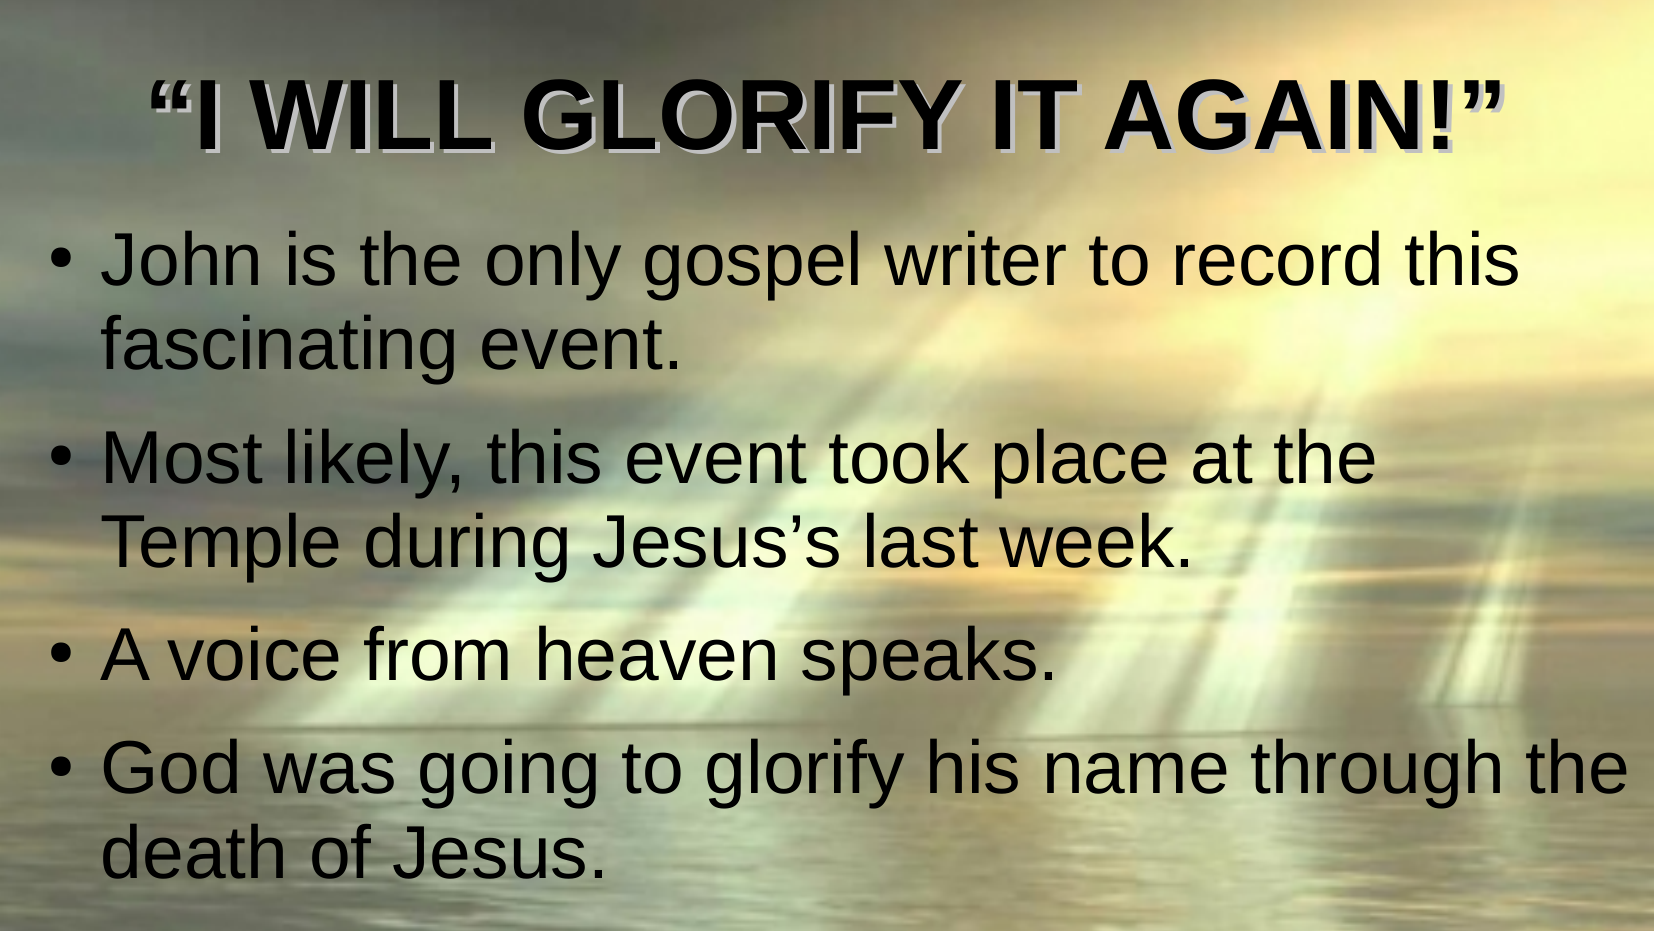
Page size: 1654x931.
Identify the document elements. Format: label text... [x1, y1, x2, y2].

title “I WILL GLORIFY IT AGAIN!” [82, 37, 1571, 193]
picture [0, 0, 1654, 931]
list John is the only gospel writer to record this fascinating event. Most likely, this event took place at the Temple during Jesus’s last week. A voice from heaven speaks. God was going to glorify his name through the death of Jesus. [30, 217, 1636, 901]
